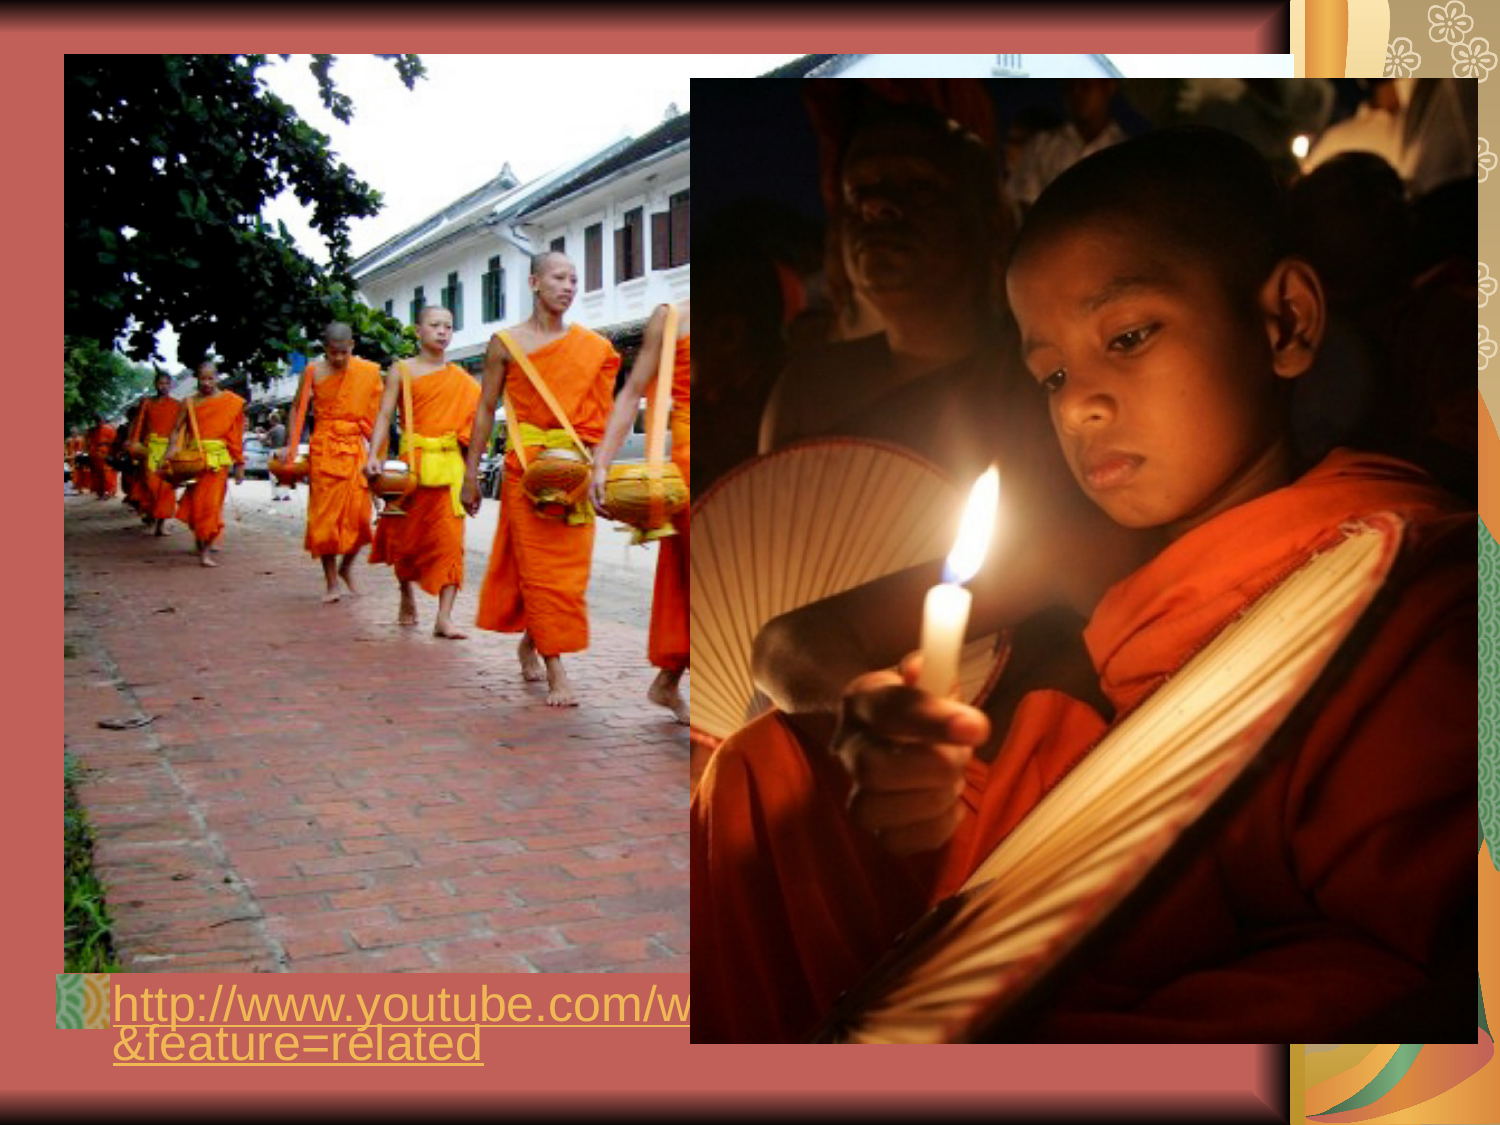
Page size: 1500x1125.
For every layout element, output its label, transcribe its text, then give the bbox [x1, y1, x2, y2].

list http://www.youtube.com/watch?v=M253SySGbcg&feature=related [41, 976, 1253, 1088]
picture [64, 54, 1500, 1044]
